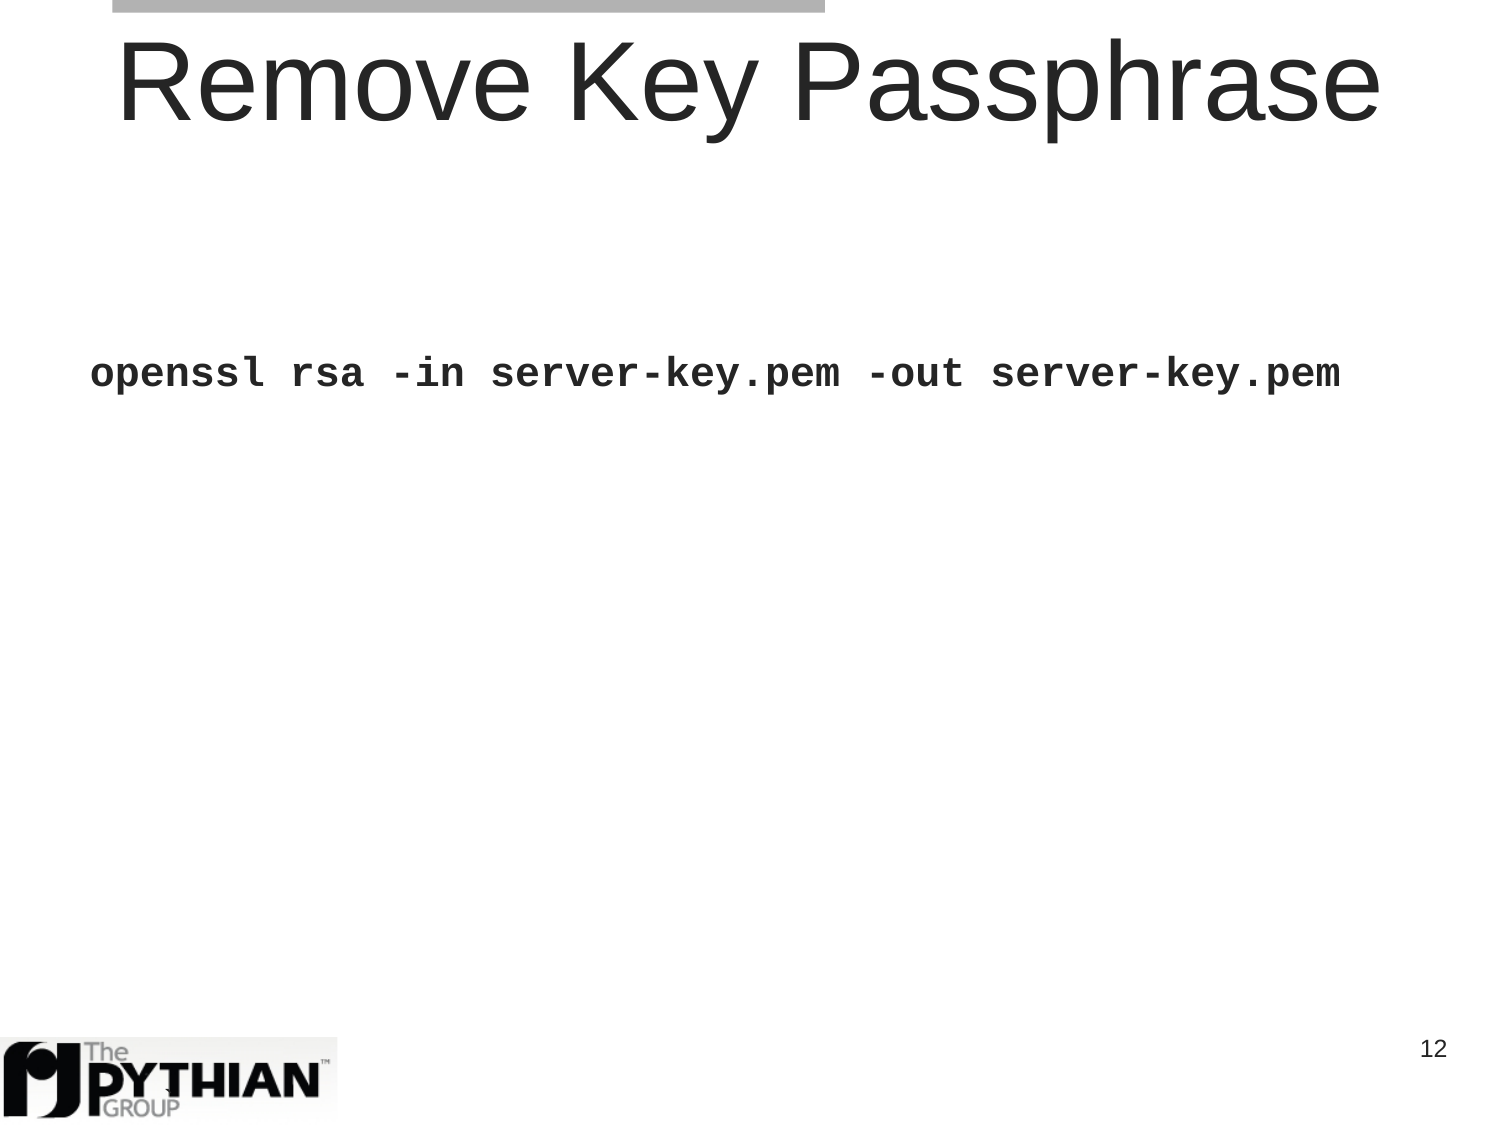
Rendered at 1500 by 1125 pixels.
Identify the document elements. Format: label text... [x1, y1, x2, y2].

text_box Remove Key Passphrase [0, 0, 1500, 151]
text_box openssl rsa -in server-key.pem -out server-key.pem [75, 337, 1500, 1013]
text_box <number> [1112, 1024, 1463, 1103]
picture [0, 1037, 338, 1125]
